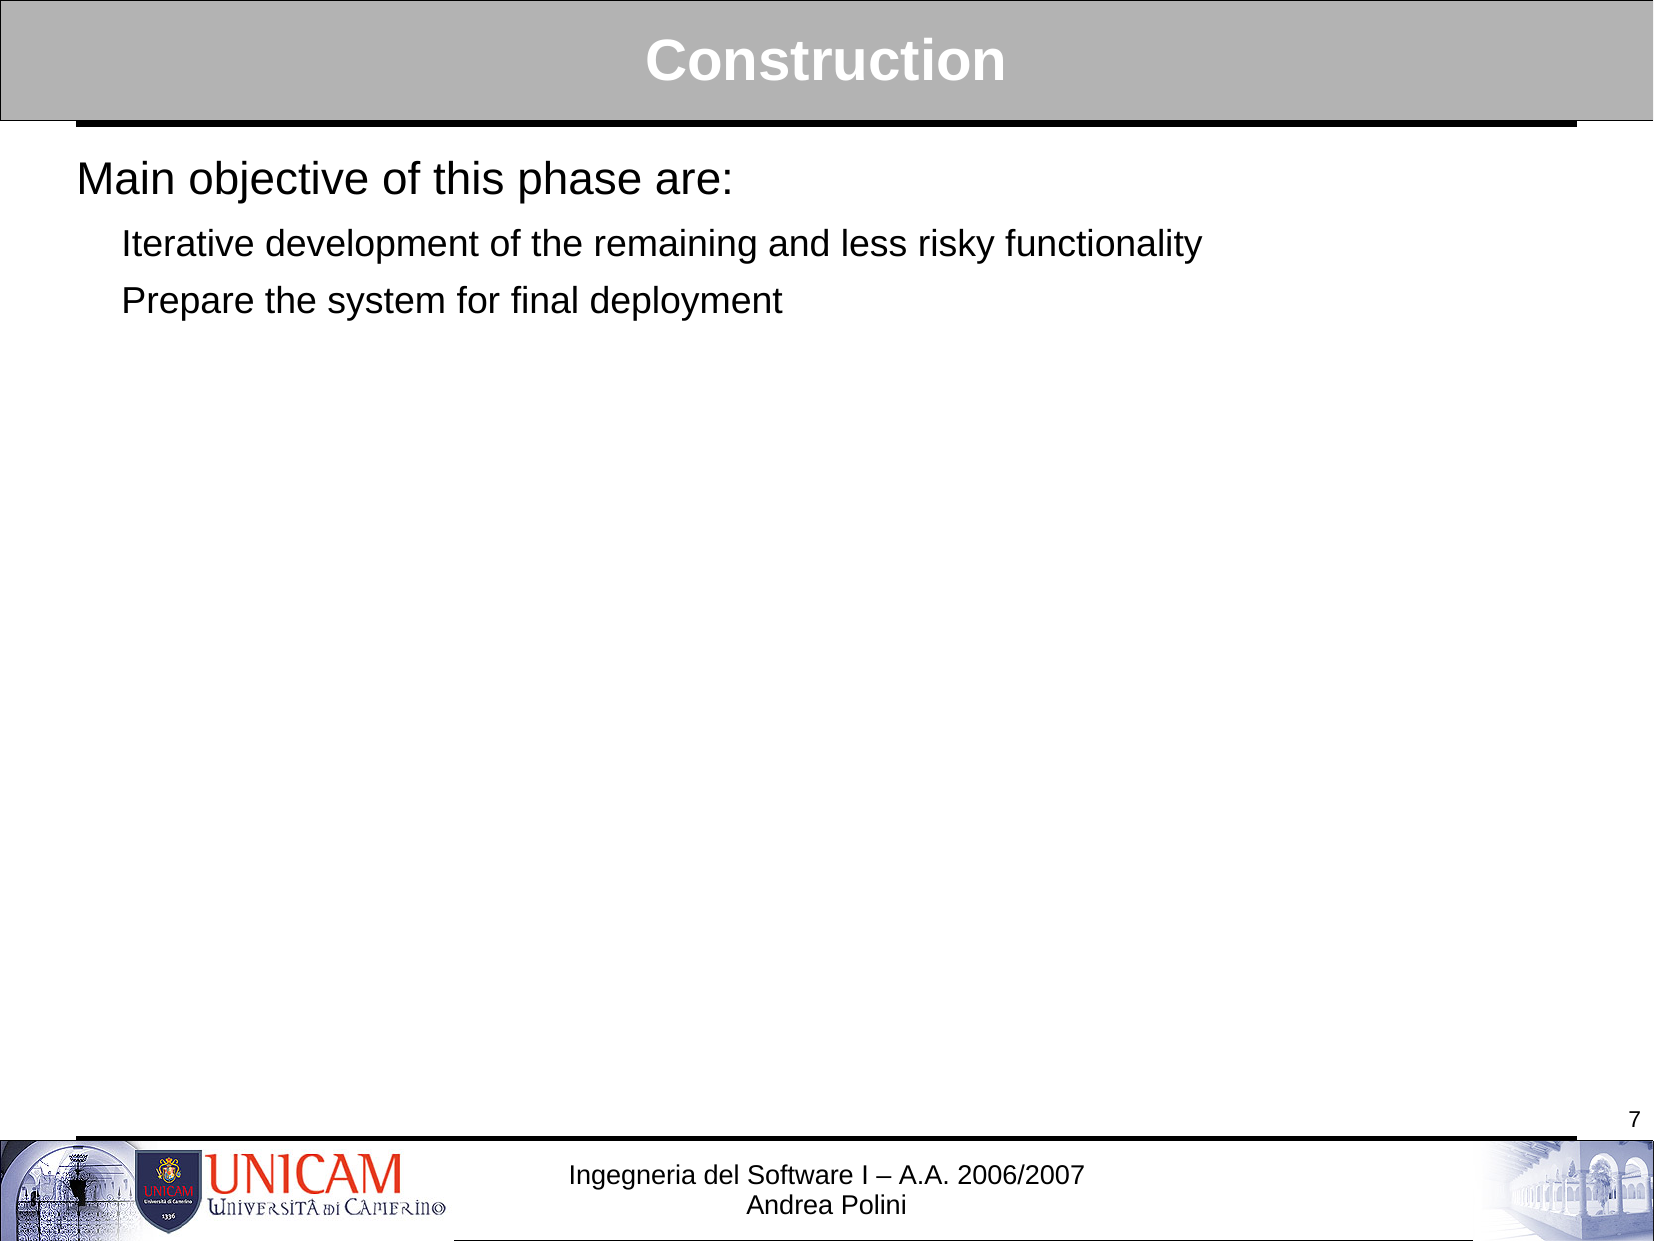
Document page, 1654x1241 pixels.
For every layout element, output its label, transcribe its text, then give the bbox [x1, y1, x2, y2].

list Main objective of this phase are: Iterative development of the remaining and less risky functionality Prepare the system for final deployment [76, 152, 1577, 671]
picture [1473, 1141, 1654, 1241]
title Construction [0, 0, 1653, 121]
picture [0, 1141, 454, 1241]
